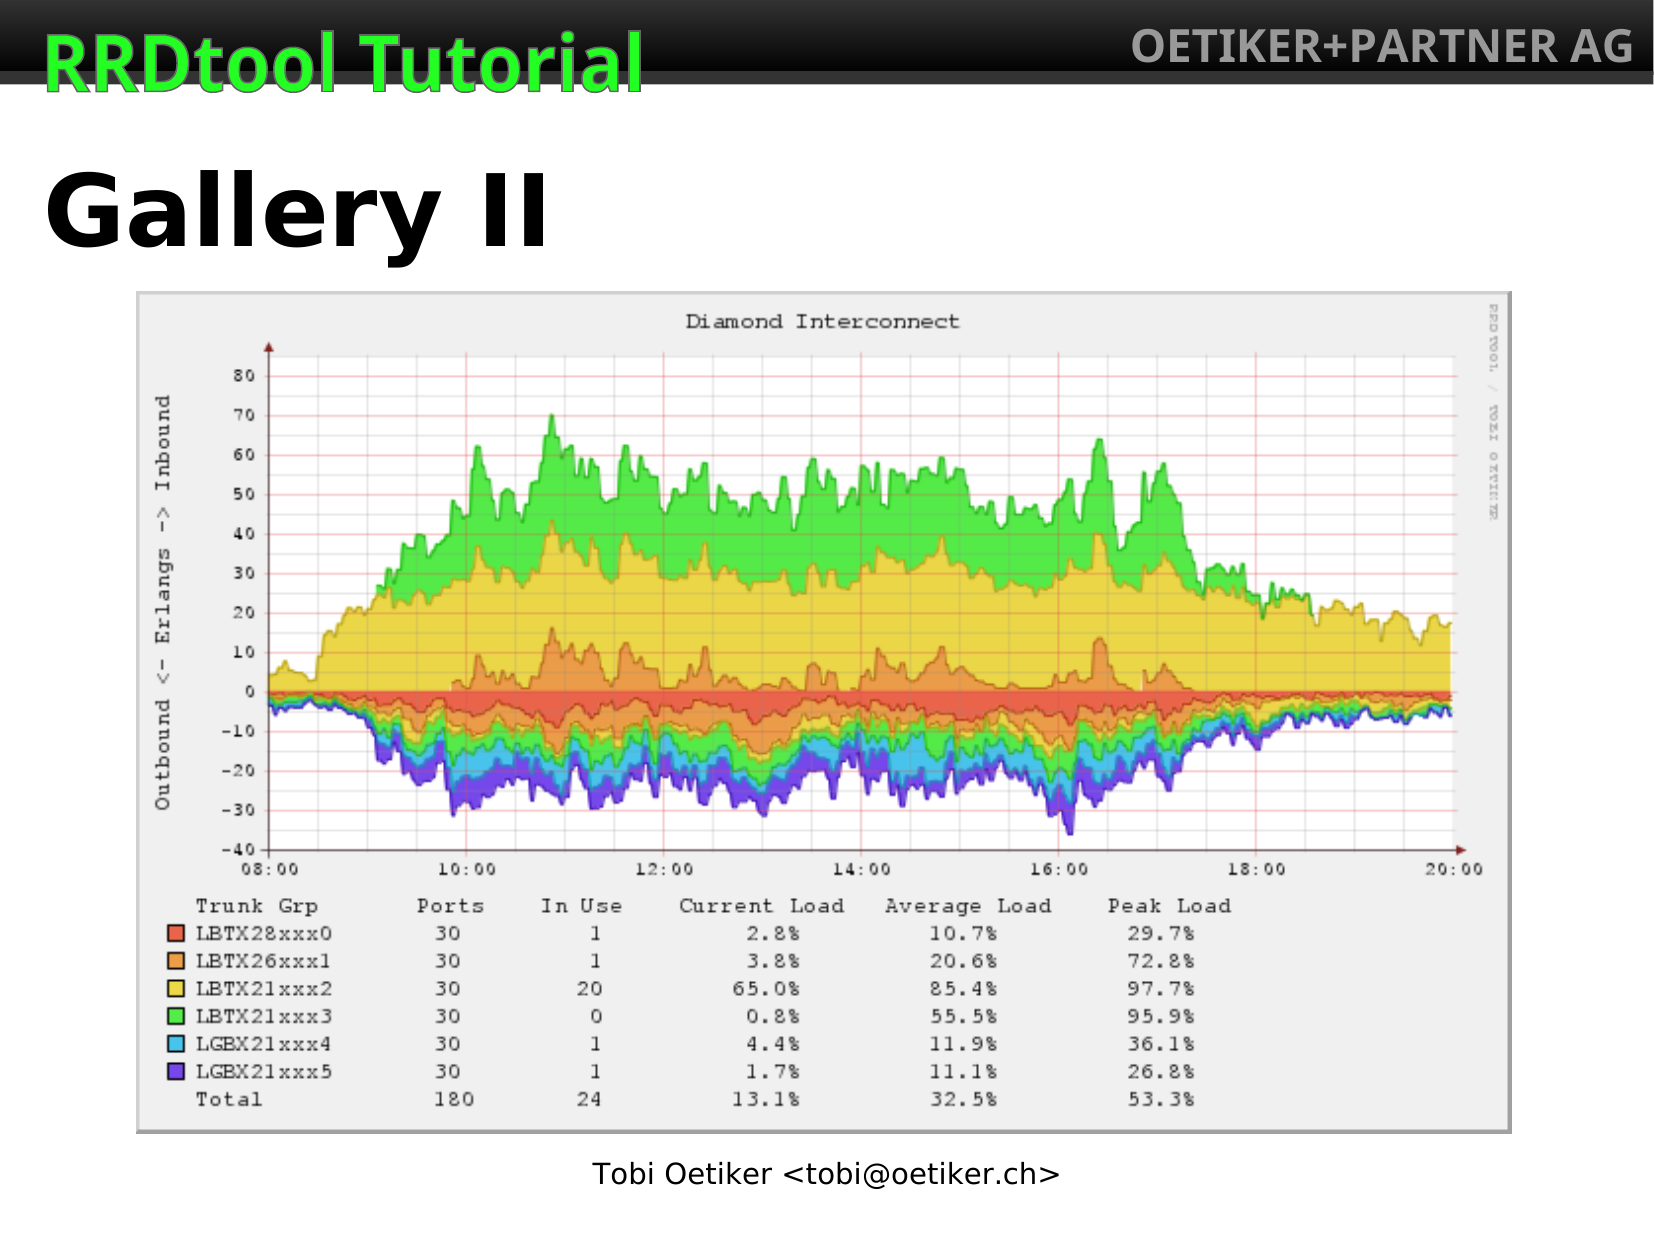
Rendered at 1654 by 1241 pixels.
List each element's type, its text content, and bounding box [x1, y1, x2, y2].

picture [136, 291, 1512, 1134]
title Gallery II [43, 144, 1582, 280]
